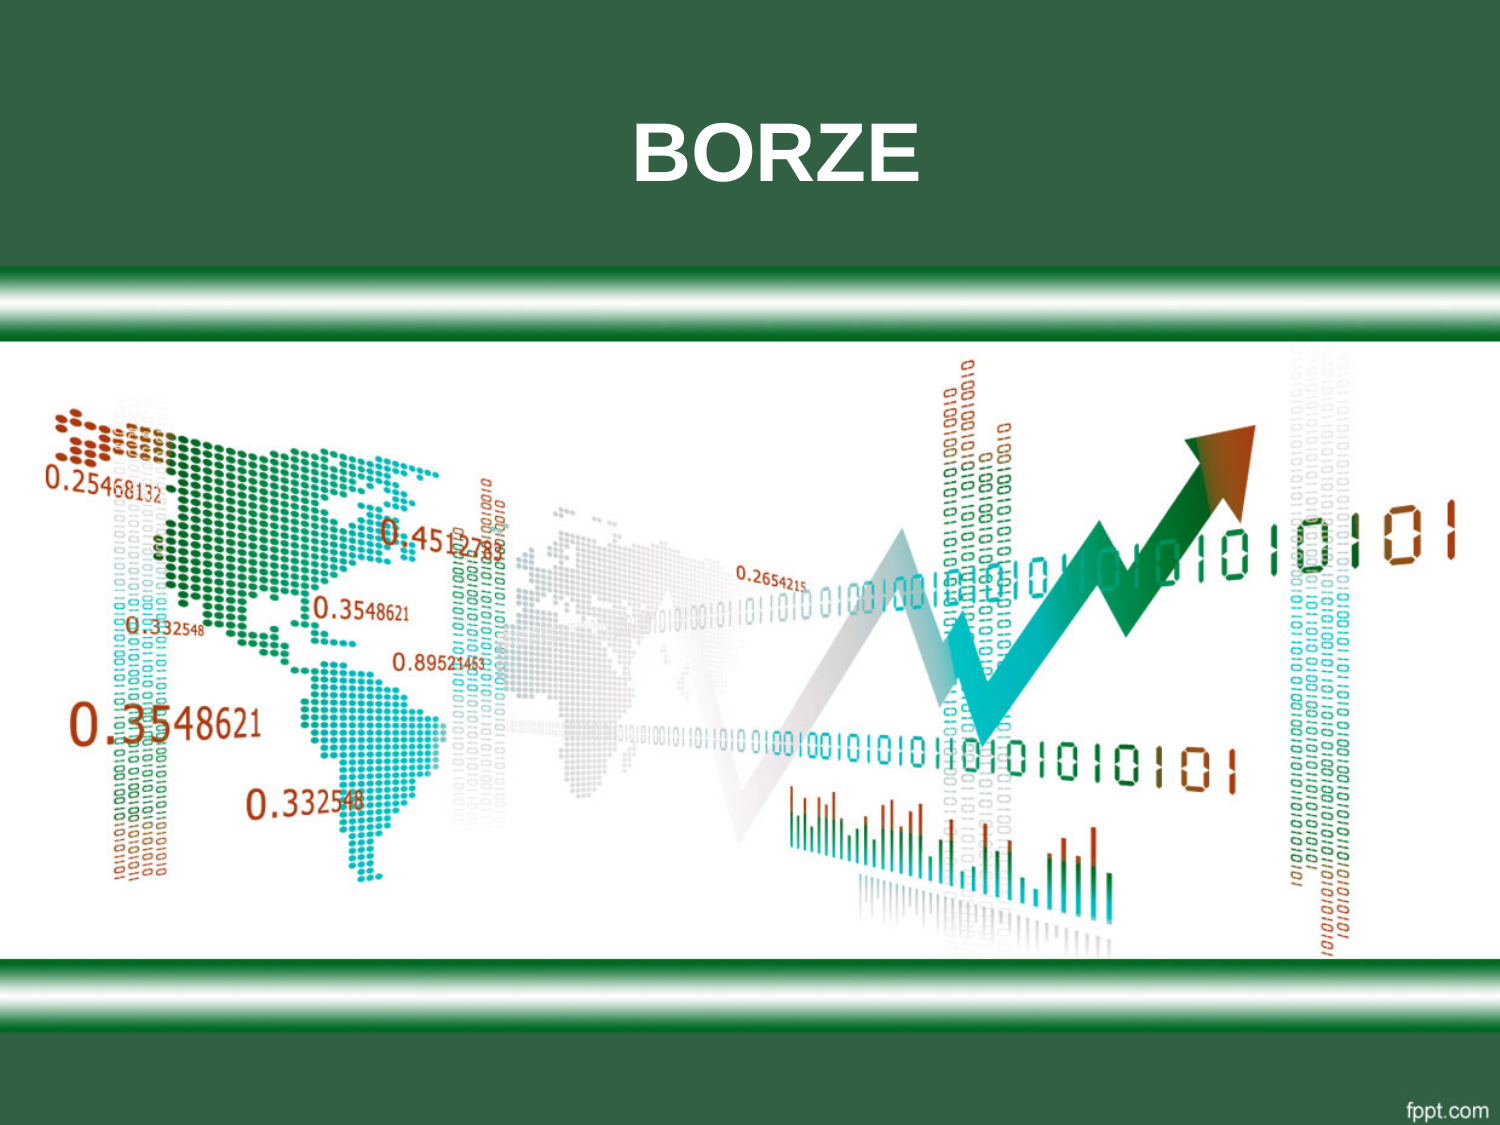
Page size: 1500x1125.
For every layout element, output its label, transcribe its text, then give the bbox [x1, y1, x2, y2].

subtitle BORZE [395, 101, 1158, 197]
picture [0, 0, 1500, 1125]
